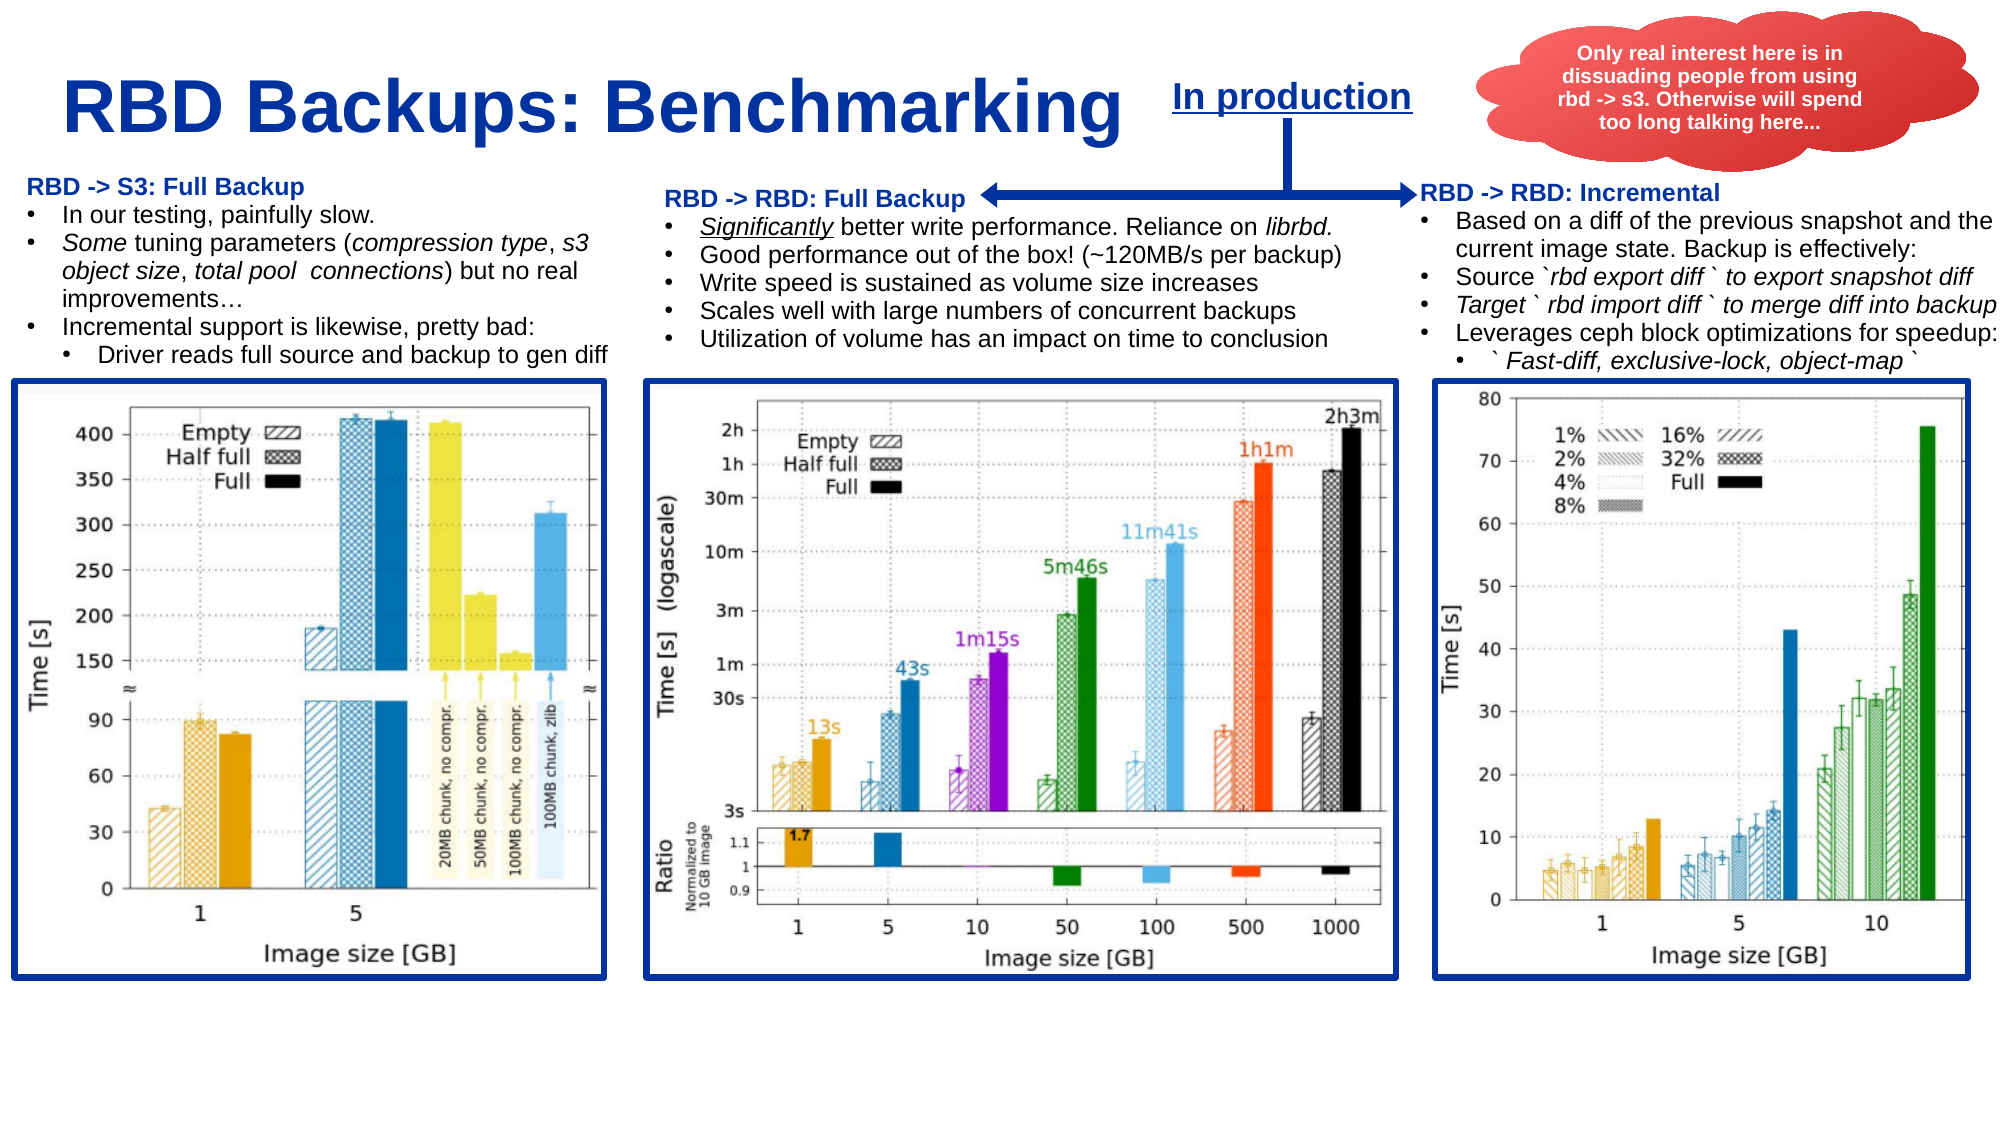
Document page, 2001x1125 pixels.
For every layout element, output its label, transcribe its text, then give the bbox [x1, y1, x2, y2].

picture [1438, 383, 1966, 975]
text_box RBD -> RBD: Incremental Based on a diff of the previous snapshot and the current image state. Backup is effectively: Source `rbd export diff ` to export snapshot diff Target ` rbd import diff ` to merge diff into backup Leverages ceph block optimizations for speedup: ` Fast-diff, exclusive-lock, object-map ` [1405, 171, 2000, 383]
picture [17, 405, 602, 975]
text_box In production [1157, 68, 1530, 195]
text_box RBD Backups: Benchmarking [62, 64, 1126, 154]
picture [649, 383, 1393, 975]
text_box RBD -> RBD: Full Backup Significantly better write performance. Reliance on librbd. Good performance out of the box! (~120MB/s per backup) Write speed is sustained as volume size increases Scales well with large numbers of concurrent backups Utilization of volume has an impact on time to conclusion [649, 177, 1388, 360]
text_box RBD -> S3: Full Backup In our testing, painfully slow. Some tuning parameters (compression type, s3 object size, total pool connections) but no real improvements… Incremental support is likewise, pretty bad: Driver reads full source and backup to gen diff [11, 165, 650, 405]
text_box Only real interest here is in dissuading people from using rbd -> s3. Otherwise will spend too long talking here... [1476, 11, 1979, 172]
